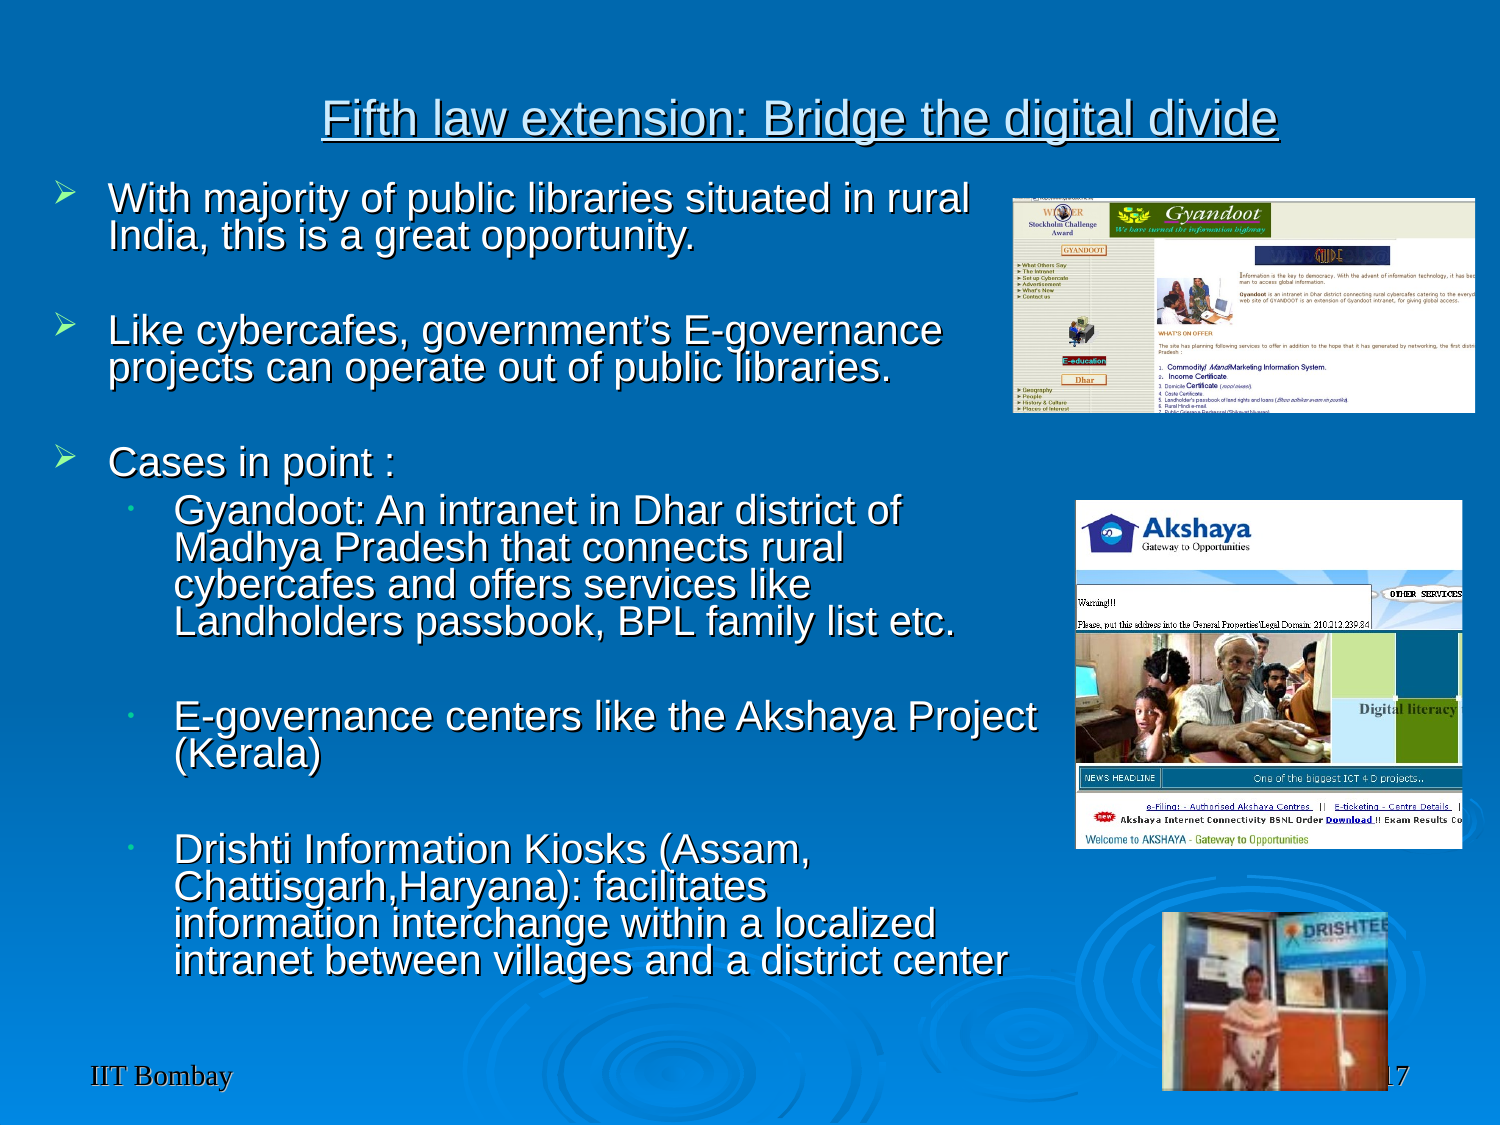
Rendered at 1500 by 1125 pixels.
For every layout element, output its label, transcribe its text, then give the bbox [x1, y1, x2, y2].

picture [1322, 777, 1335, 782]
picture [1074, 500, 1463, 849]
picture [1012, 198, 1476, 413]
title Fifth law extension: Bridge the digital divide [162, 37, 1438, 198]
picture [1162, 912, 1388, 1091]
picture [1307, 776, 1315, 781]
list With majority of public libraries situated in rural India, this is a great opportunity. Like cybercafes, government’s E-governance projects can operate out of public libraries. Cases in point : Gyandoot: An intranet in Dhar district of Madhya Pradesh that connects rural cybercafes and offers services like Landholders passbook, BPL family list etc. E-governance centers like the Akshaya Project (Kerala) Drishti Information Kiosks (Assam, Chattisgarh,Haryana): facilitates information interchange within a localized intranet between villages and a district center [37, 174, 1063, 1125]
